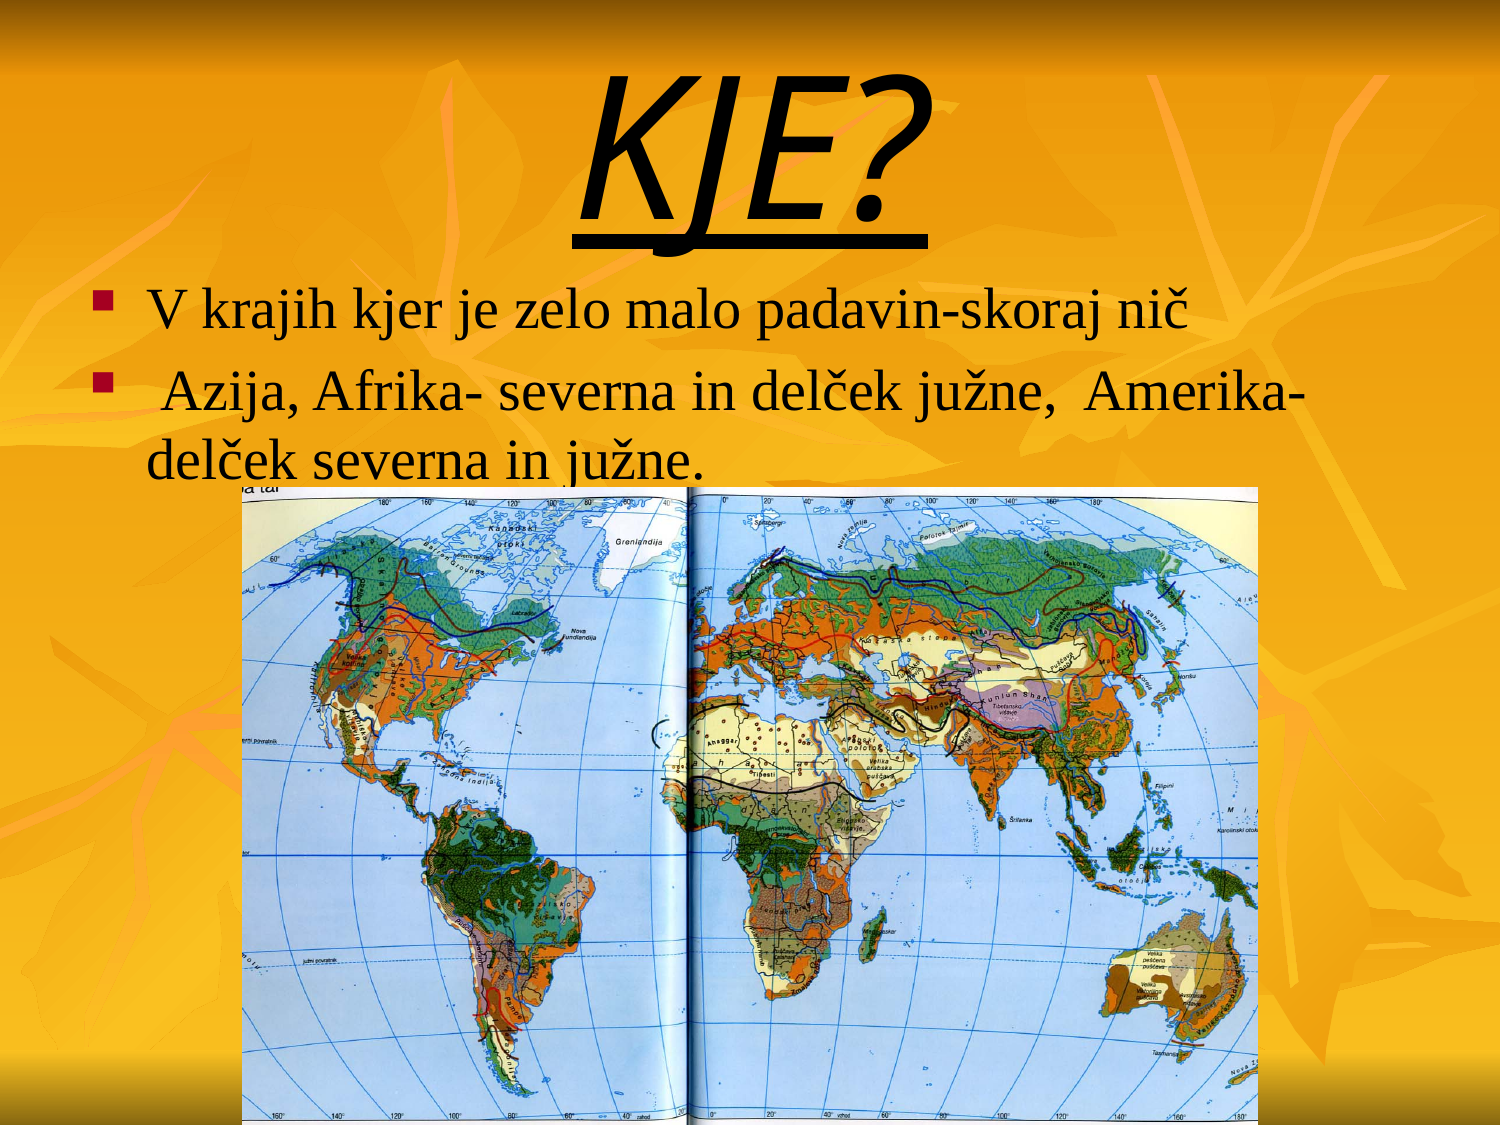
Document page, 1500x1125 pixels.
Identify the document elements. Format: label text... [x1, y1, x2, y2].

picture [242, 487, 1258, 1125]
list V krajih kjer je zelo malo padavin-skoraj nič Azija, Afrika- severna in delček južne, Amerika- delček severna in južne. [75, 262, 1425, 1006]
title KJE? [75, 45, 1425, 234]
